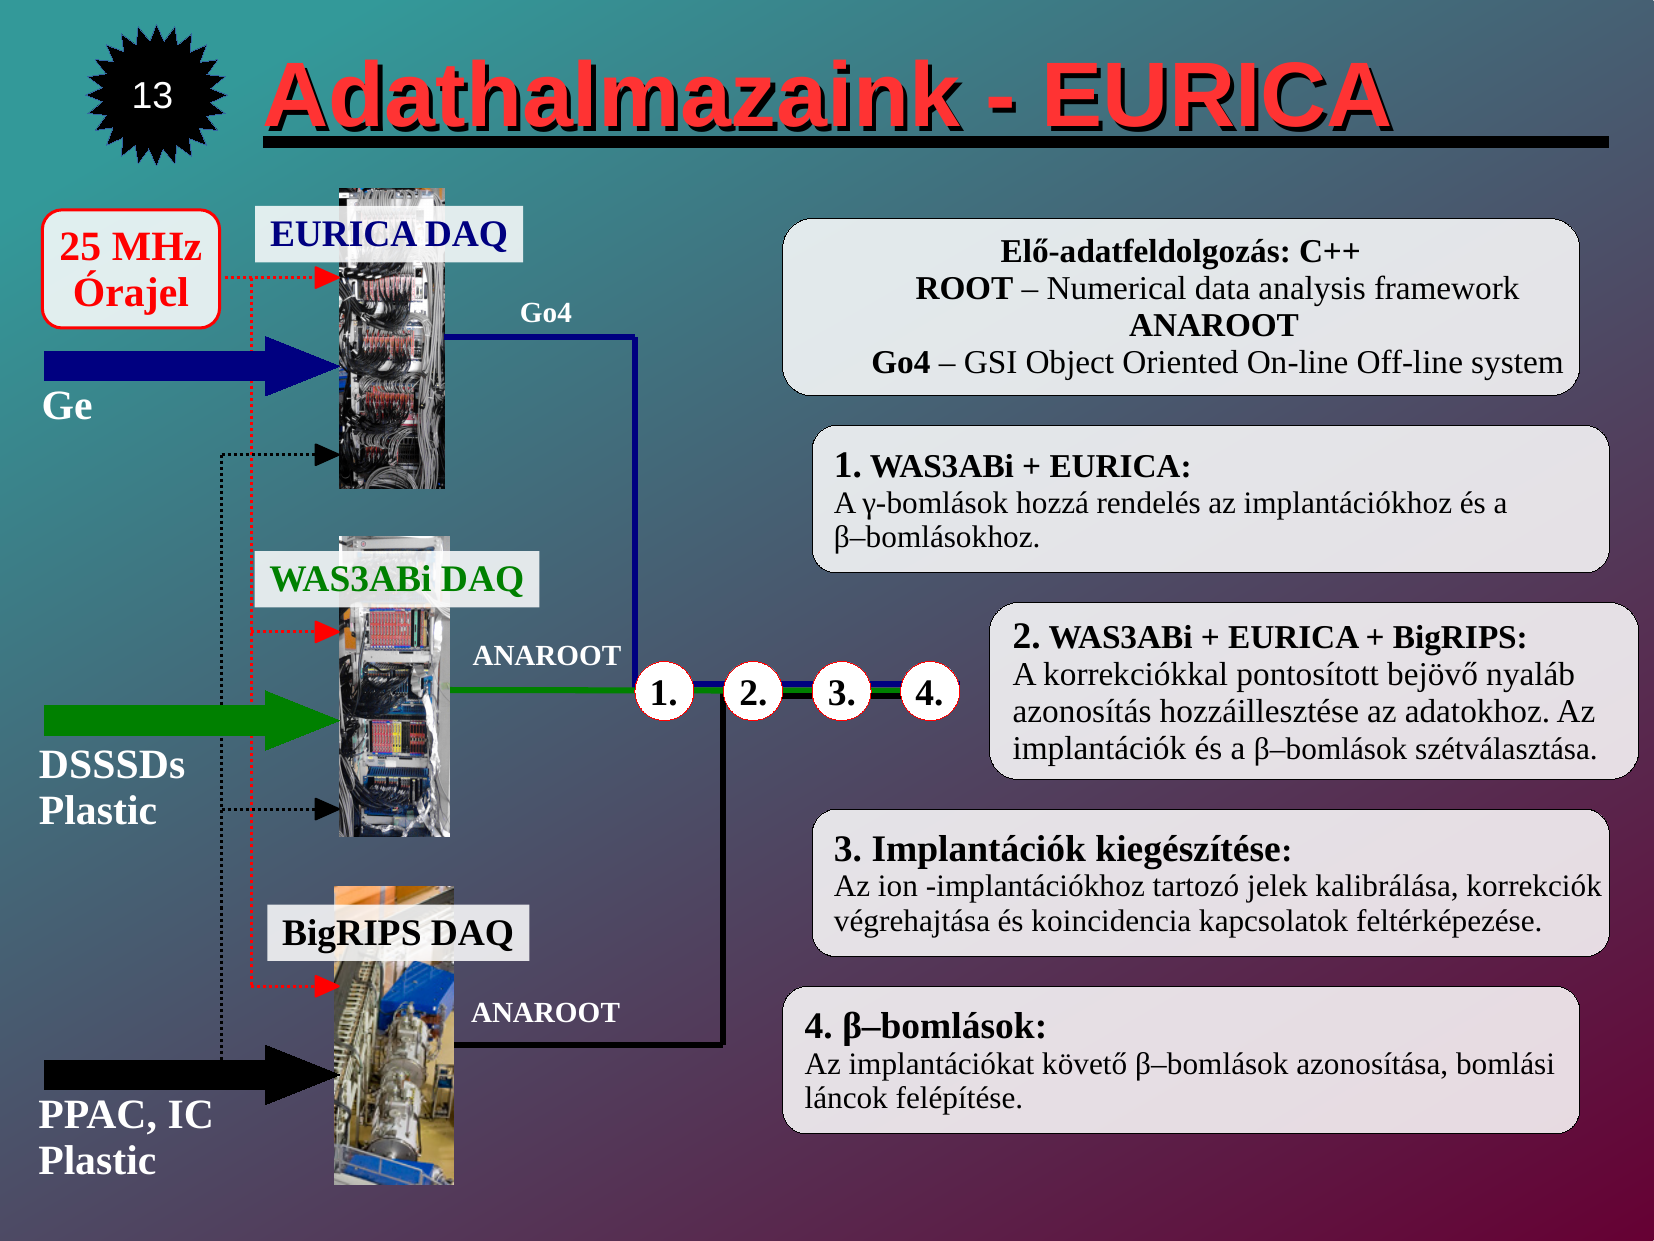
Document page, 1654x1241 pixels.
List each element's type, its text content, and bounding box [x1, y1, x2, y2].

text_box 4. β–bomlások: Az implantációkat követő β–bomlások azonosítása, bomlási láncok felépítése. [782, 986, 1580, 1134]
text_box PPAC, IC Plastic [23, 1083, 230, 1191]
text_box 1. [634, 664, 693, 721]
text_box 1. WAS3ABi + EURICA: A γ-bomlások hozzá rendelés az implantációkhoz és a β–bomlásokhoz. [812, 425, 1610, 573]
text_box ANAROOT [457, 631, 638, 679]
text_box DSSSDs Plastic [24, 733, 201, 842]
text_box EURICA DAQ [255, 205, 523, 263]
text_box 13 [116, 67, 189, 125]
text_box 2. WAS3ABi + EURICA + BigRIPS: A korrekciókkal pontosított bejövő nyaláb azonosítás hozzáillesztése az adatokhoz. Az implantációk és a β–bomlások szétválasztása. [989, 602, 1639, 780]
picture [339, 188, 445, 205]
picture [334, 886, 454, 904]
text_box [85, 24, 228, 166]
picture [334, 961, 454, 1185]
text_box 2. [724, 664, 783, 721]
picture [339, 608, 450, 837]
text_box [44, 690, 340, 751]
text_box WAS3ABi DAQ [254, 551, 540, 608]
text_box [44, 336, 340, 396]
text_box 25 MHz Órajel [42, 209, 220, 328]
text_box 4. [900, 664, 959, 721]
picture [339, 263, 445, 489]
title Adathalmazaink - EURICA [262, 43, 1598, 136]
text_box Ge [26, 374, 108, 436]
text_box Go4 [505, 289, 588, 337]
text_box 3. Implantációk kiegészítése: Az ion -implantációkhoz tartozó jelek kalibrálása, korrekciók végrehajtása és koincidencia kapcsolatok feltérképezése. [812, 809, 1610, 957]
text_box 3. [813, 664, 872, 721]
picture [339, 536, 450, 551]
text_box BigRIPS DAQ [267, 904, 530, 961]
text_box ANAROOT [456, 988, 636, 1036]
text_box Elő-adatfeldolgozás: C++ ROOT – Numerical data analysis framework ANAROOT Go4 – GSI Object Oriented On-line Off-line system [782, 218, 1580, 396]
text_box [44, 1045, 340, 1105]
